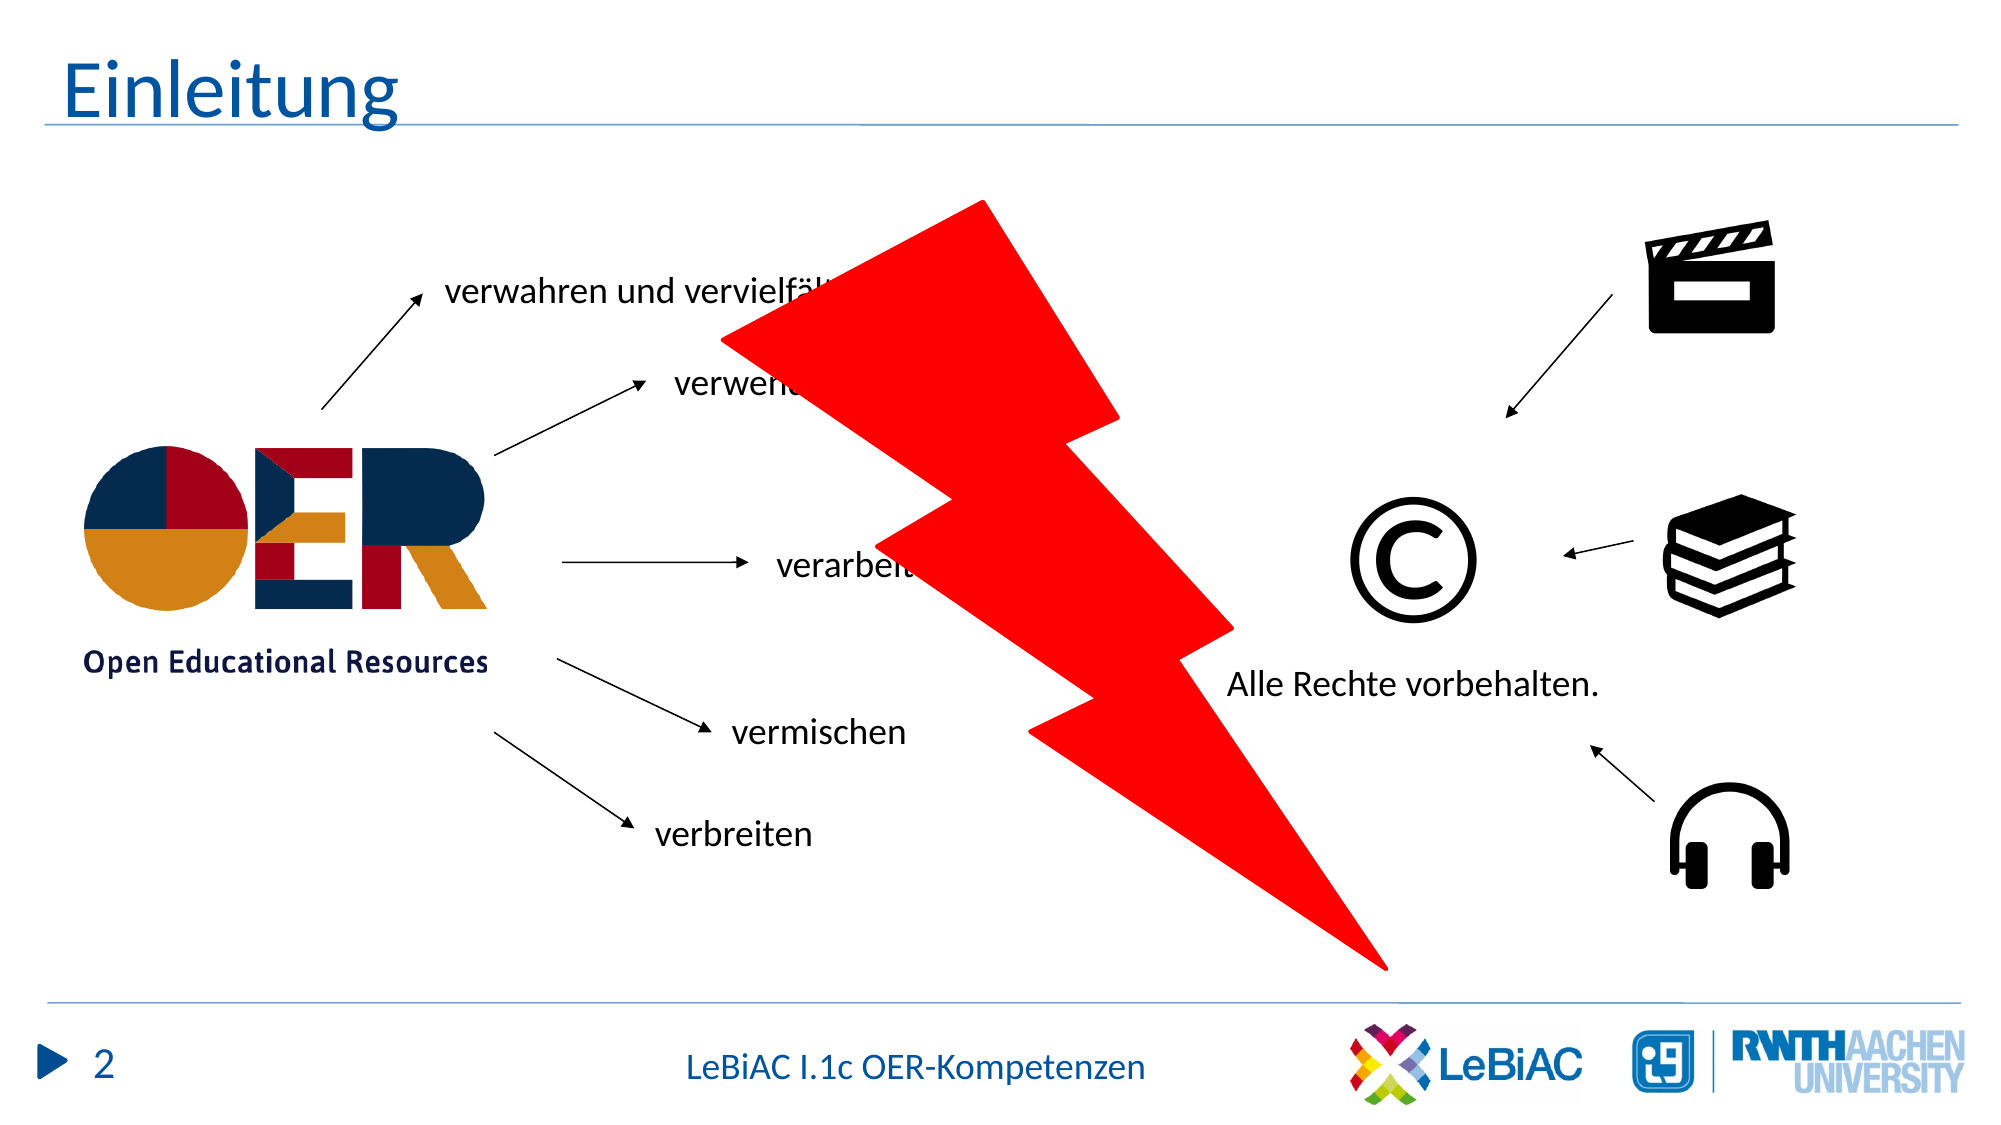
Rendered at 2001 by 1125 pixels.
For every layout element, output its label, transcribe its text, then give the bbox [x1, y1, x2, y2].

text_box vermischen [716, 699, 923, 760]
picture [1634, 201, 1785, 352]
title Einleitung [47, 42, 1959, 125]
picture [1654, 481, 1805, 632]
picture [1654, 760, 1805, 911]
picture [1631, 1028, 1966, 1094]
text_box verwahren und vervielfältigen [429, 258, 875, 319]
text_box [722, 201, 1387, 970]
text_box verwenden [659, 350, 825, 411]
text_box © Alle Rechte vorbehalten. [1212, 431, 1615, 712]
text_box verbreiten [640, 801, 829, 862]
picture [1350, 1024, 1582, 1105]
text_box verarbeiten [761, 532, 941, 592]
picture [84, 446, 487, 679]
